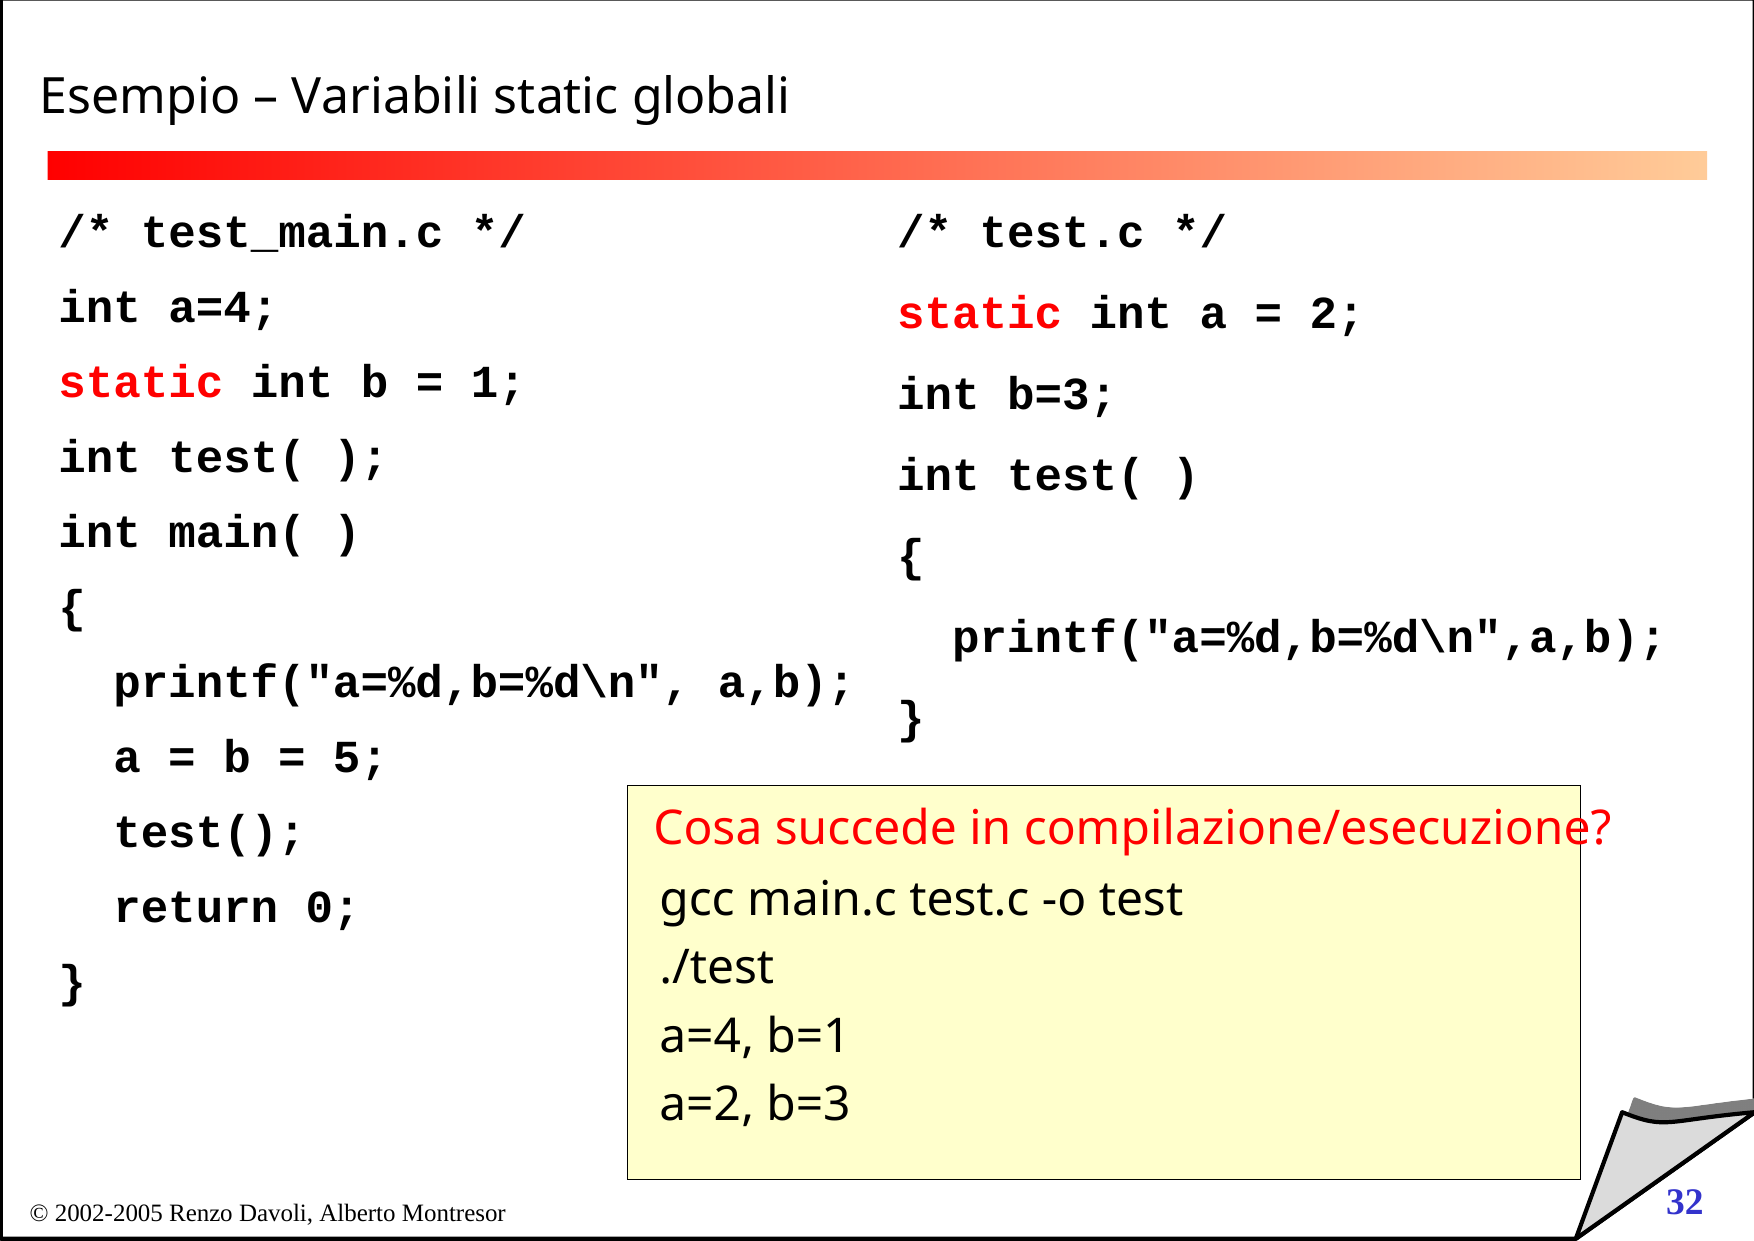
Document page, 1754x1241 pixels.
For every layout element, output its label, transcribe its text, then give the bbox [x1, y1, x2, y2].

list /* test_main.c */ int a=4; static int b = 1; int test( ); int main( ) { printf("a=%d,b=%d\n", a,b); a = b = 5; test(); return 0; } [58, 206, 858, 1067]
title Esempio – Variabili static globali [40, 49, 1714, 144]
text_box gcc main.c test.c -o test ./test a=4, b=1 a=2, b=3 [659, 860, 1200, 1143]
list /* test.c */ static int a = 2; int b=3; int test( ) { printf("a=%d,b=%d\n",a,b); } [897, 206, 1696, 828]
text_box Cosa succede in compilazione/esecuzione? [653, 789, 1587, 858]
text_box main [750, 151, 754, 179]
text_box [627, 785, 1581, 1180]
